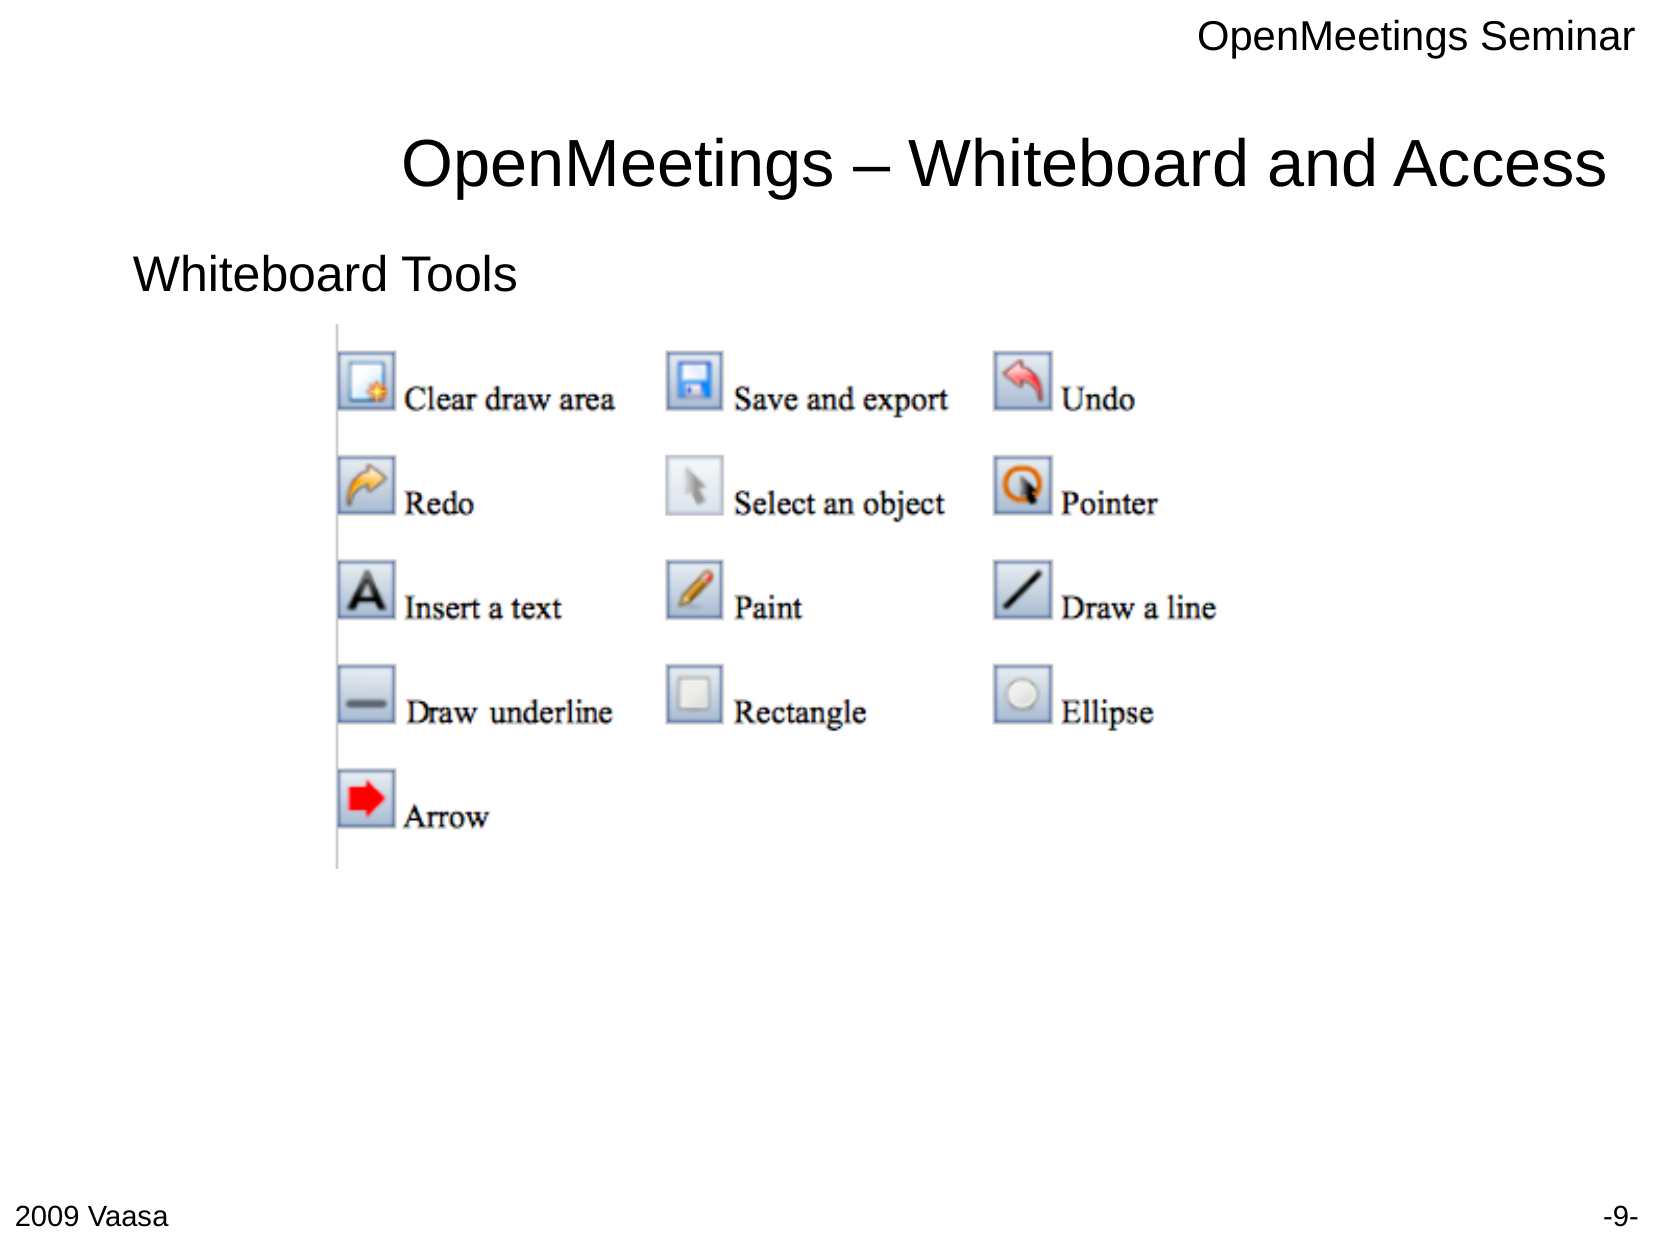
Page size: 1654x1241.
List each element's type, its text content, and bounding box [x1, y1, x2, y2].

text_box Whiteboard Tools [118, 238, 886, 310]
text_box 2009 Vaasa [0, 1192, 473, 1241]
title OpenMeetings Seminar [915, 5, 1636, 65]
text_box -9- [1181, 1192, 1654, 1241]
picture [324, 324, 1427, 869]
text_box OpenMeetings – Whiteboard and Access [295, 118, 1625, 208]
